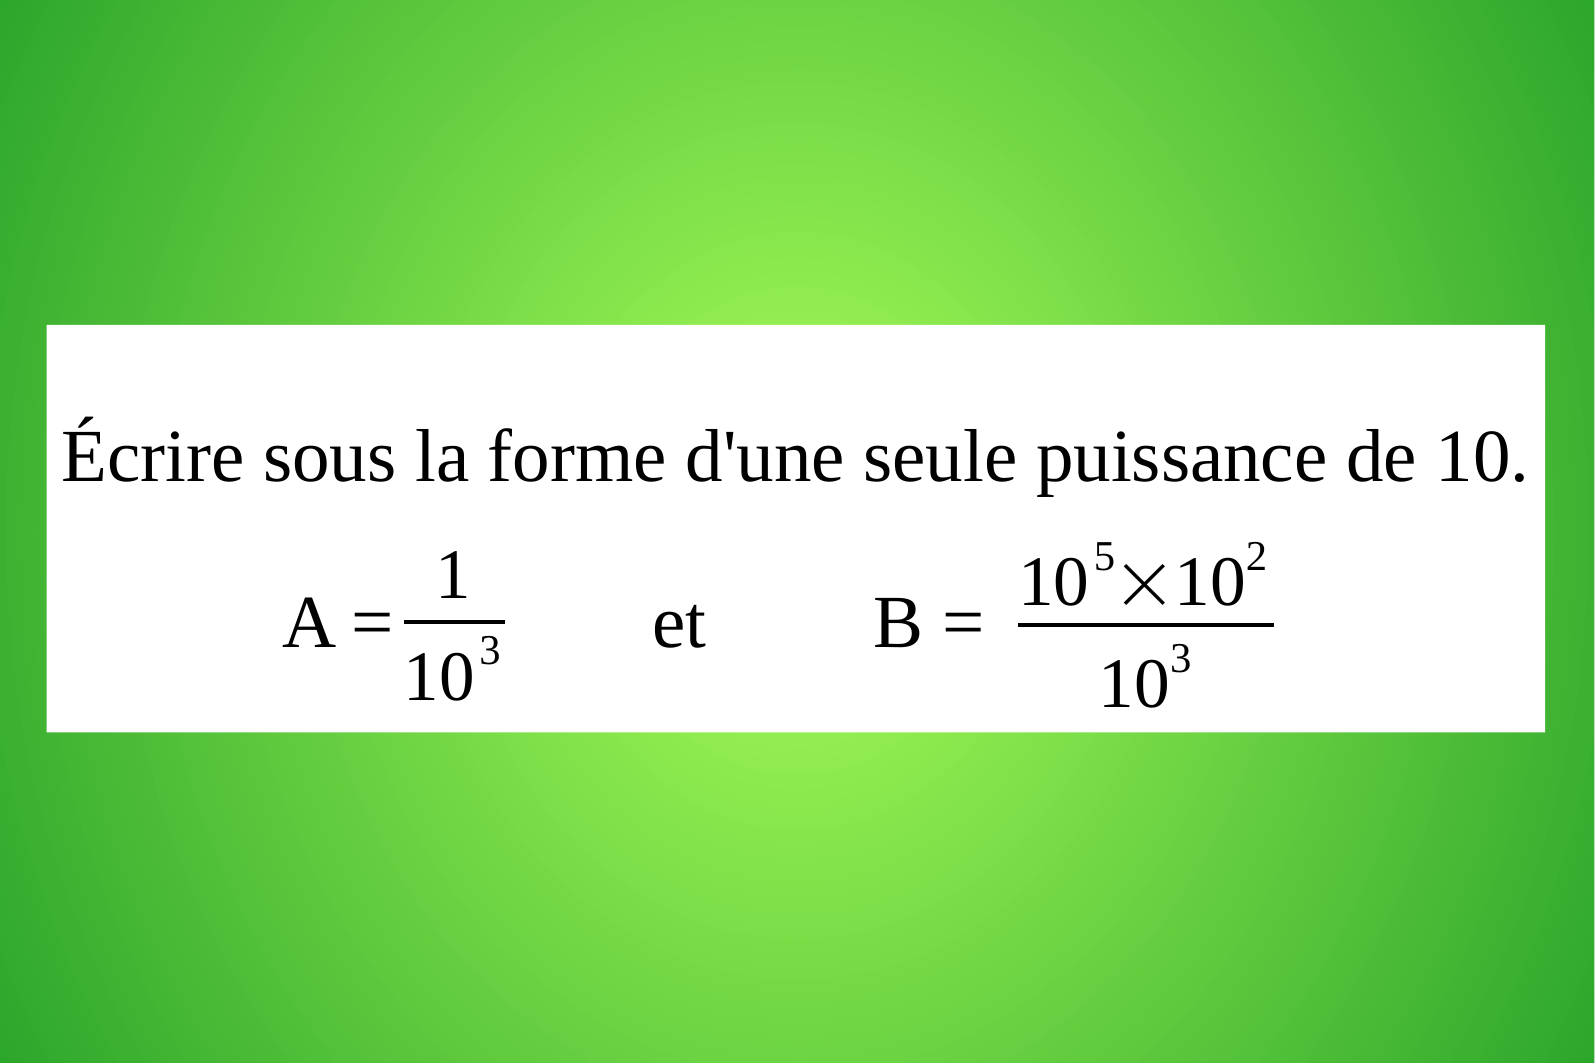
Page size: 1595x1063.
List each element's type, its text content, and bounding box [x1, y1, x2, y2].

chart [381, 535, 524, 719]
text_box Écrire sous la forme d'une seule puissance de 10. A = et B = [46, 324, 1546, 733]
picture [0, 0, 1595, 1063]
chart [995, 530, 1293, 724]
